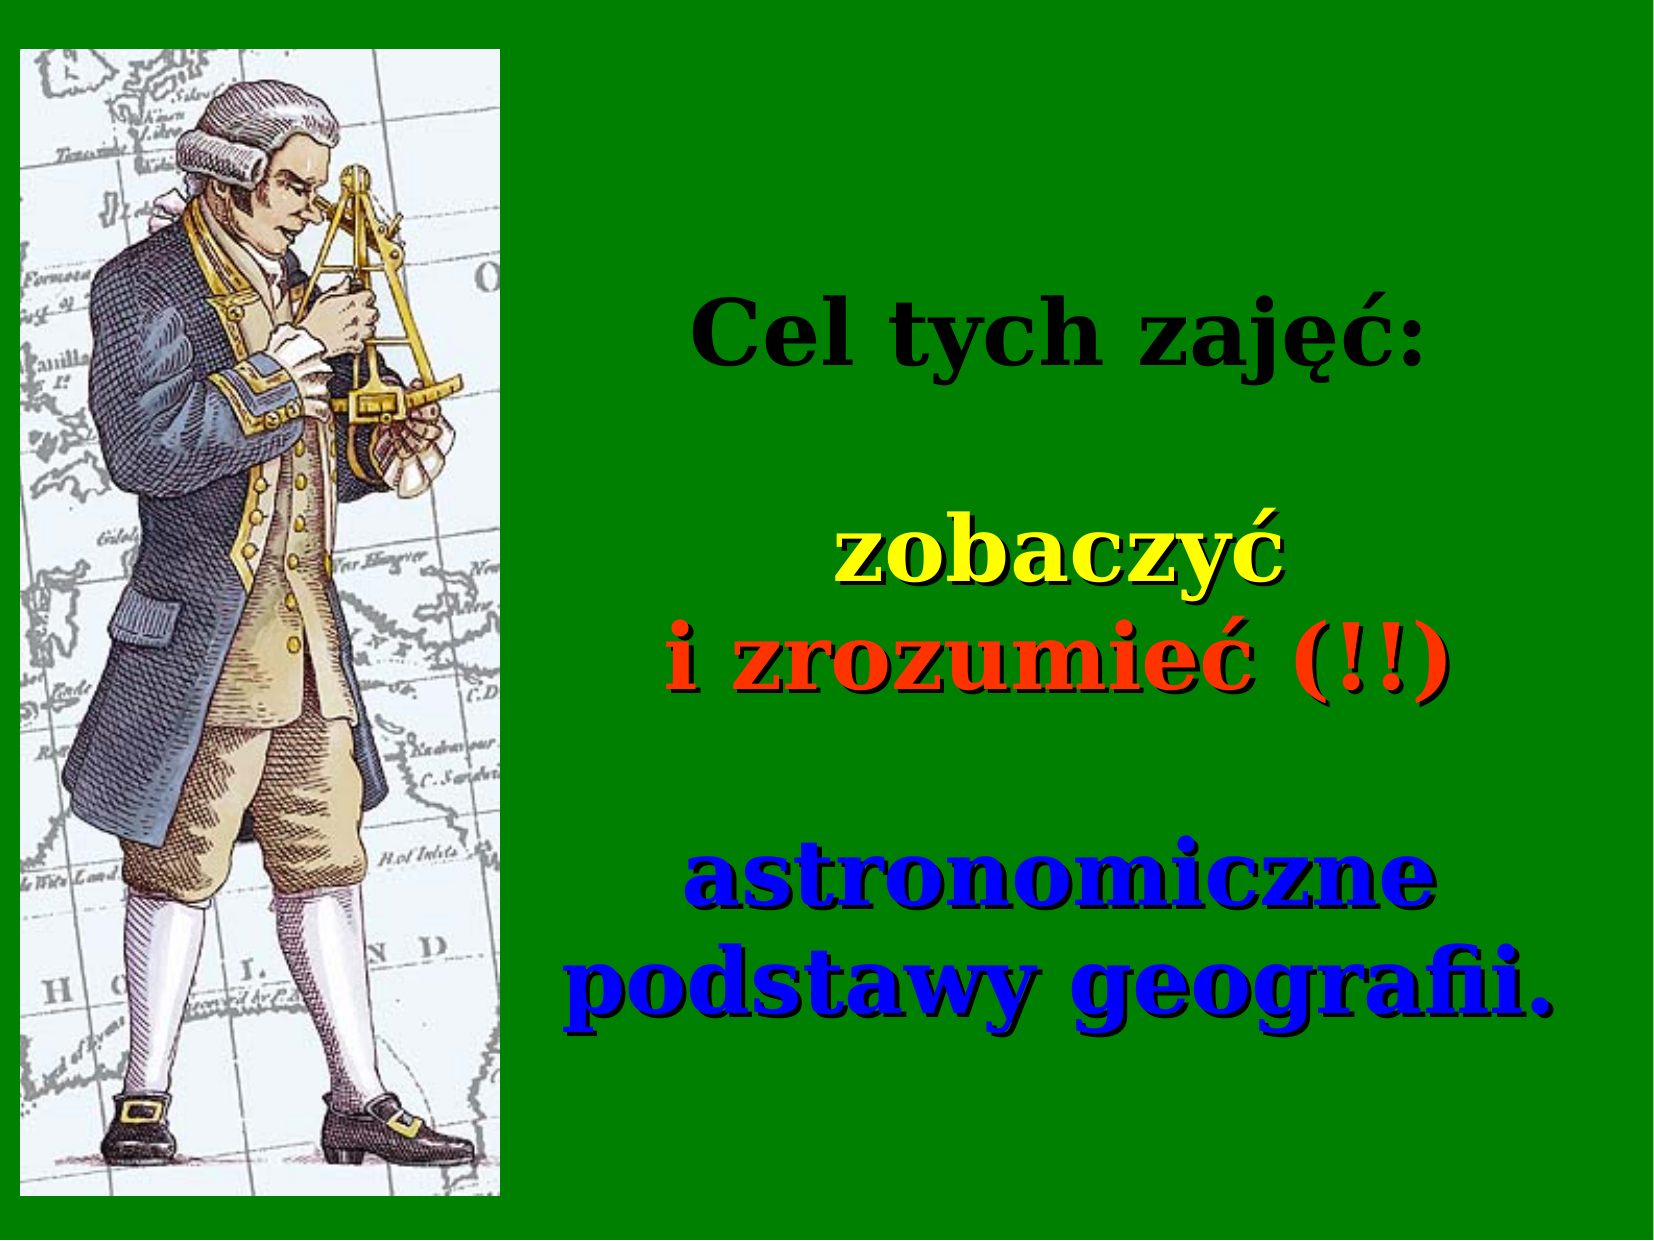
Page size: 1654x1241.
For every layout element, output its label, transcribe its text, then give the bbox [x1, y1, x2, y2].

title Cel tych zajęć: zobaczyć i zrozumieć (!!) astronomiczne podstawy geografii. [500, 225, 1562, 1090]
picture [20, 49, 500, 1196]
